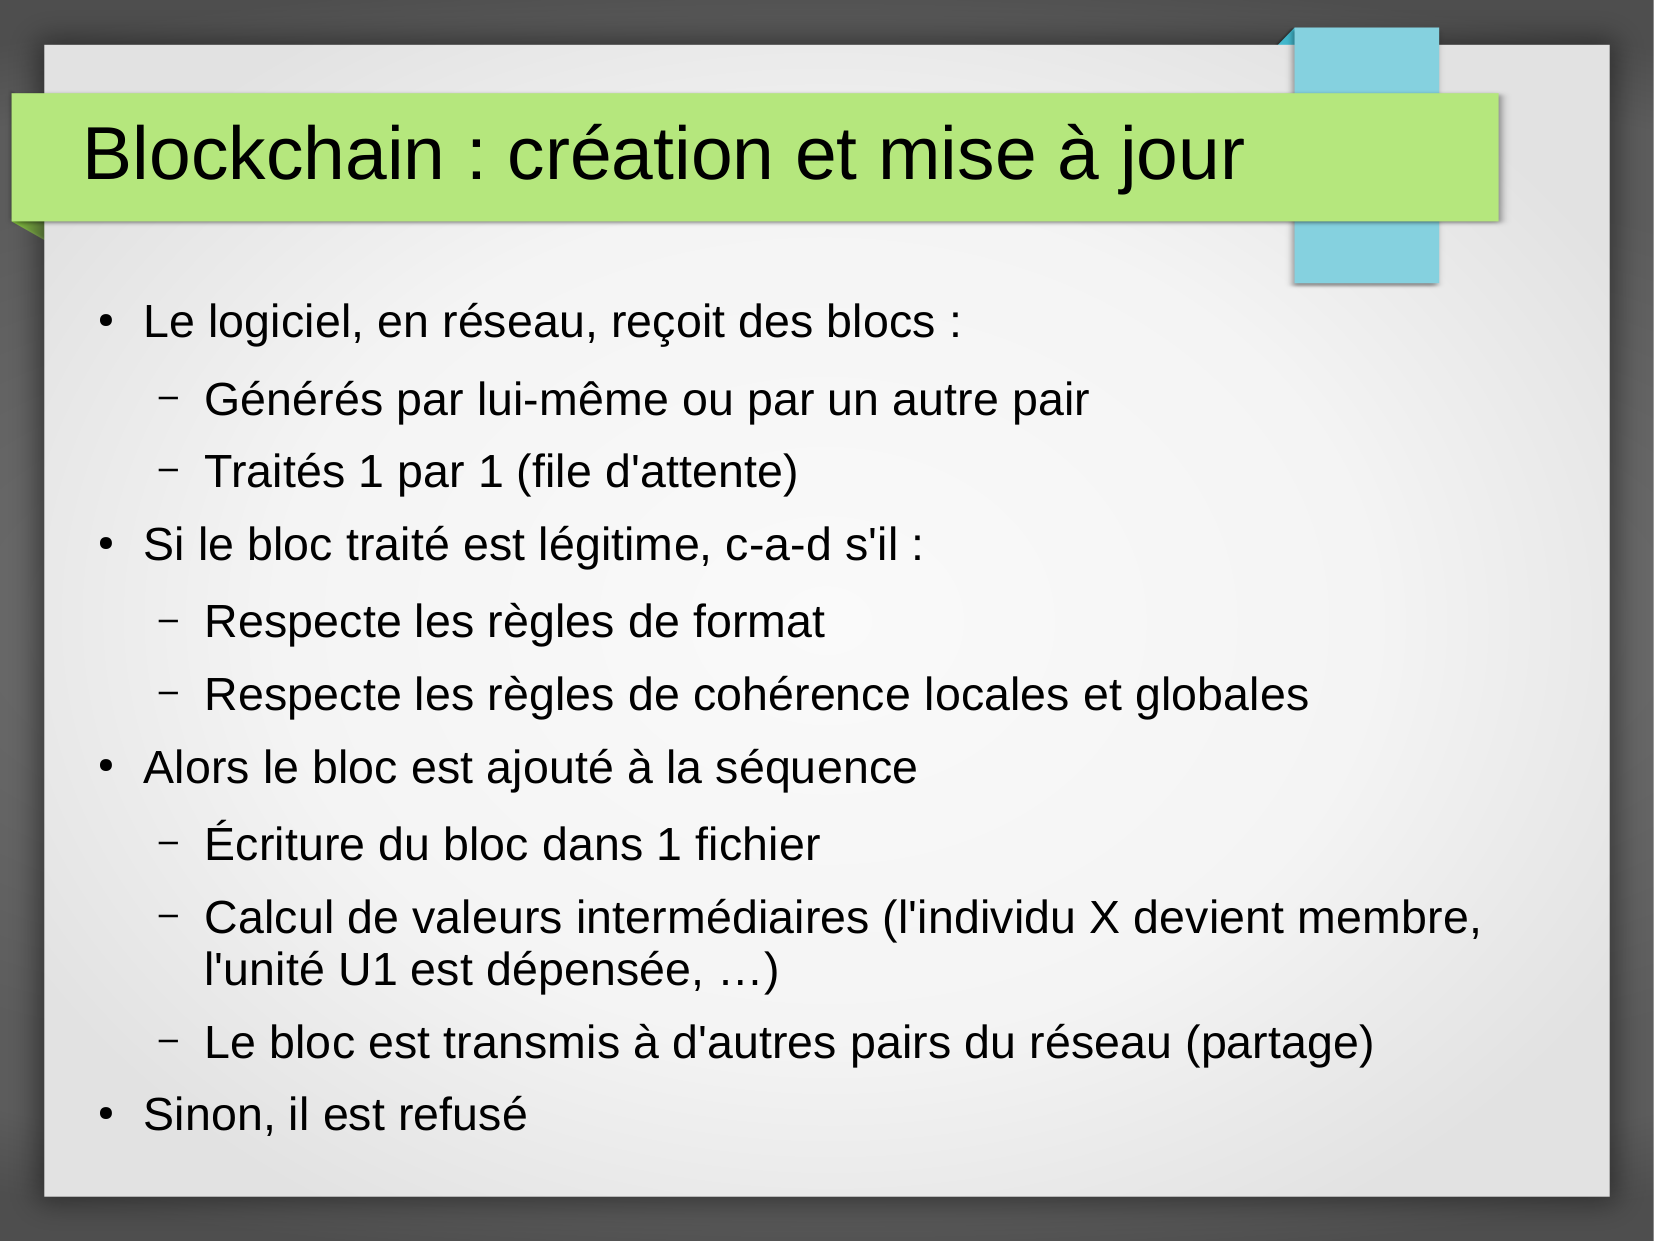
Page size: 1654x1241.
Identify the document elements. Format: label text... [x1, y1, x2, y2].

list Le logiciel, en réseau, reçoit des blocs : Générés par lui-même ou par un autre pair Traités 1 par 1 (file d'attente) Si le bloc traité est légitime, c-a-d s'il : Respecte les règles de format Respecte les règles de cohérence locales et globales Alors le bloc est ajouté à la séquence Écriture du bloc dans 1 fichier Calcul de valeurs intermédiaires (l'individu X devient membre, l'unité U1 est dépensée, …) Le bloc est transmis à d'autres pairs du réseau (partage) Sinon, il est refusé [82, 295, 1571, 1146]
picture [0, 0, 1654, 1241]
title Blockchain : création et mise à jour [82, 94, 1264, 213]
